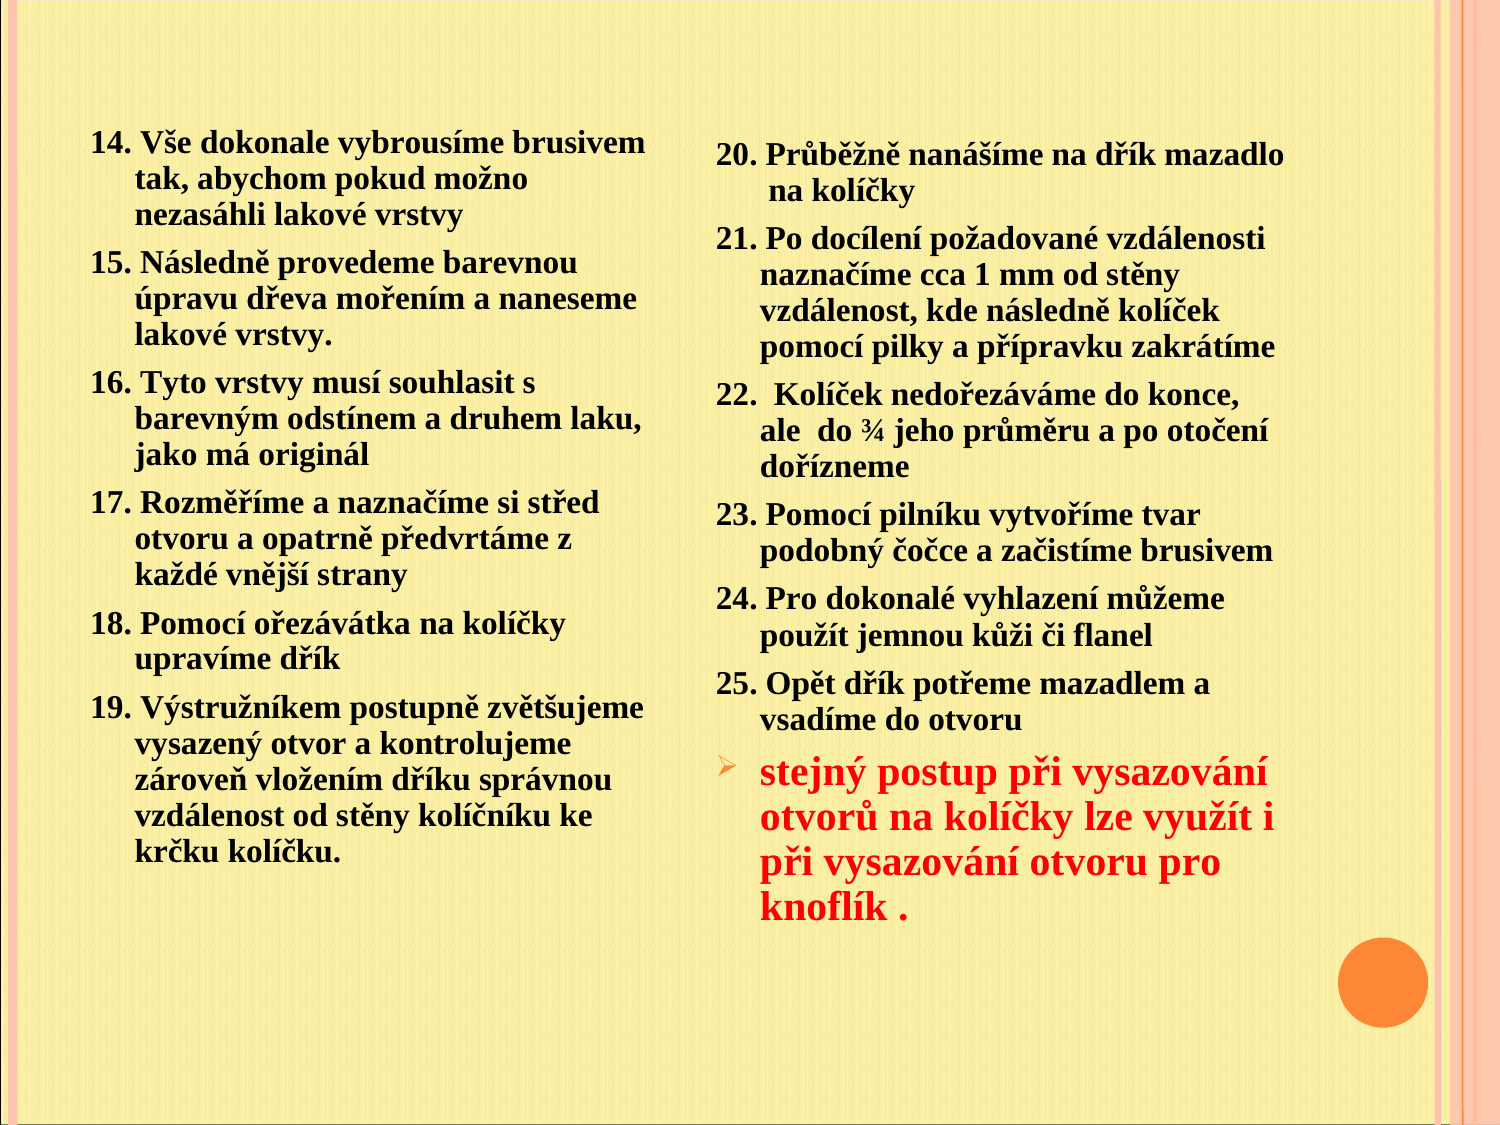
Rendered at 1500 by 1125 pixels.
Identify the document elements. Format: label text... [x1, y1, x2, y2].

text_box 14. Vše dokonale vybrousíme brusivem tak, abychom pokud možno nezasáhli lakové vrstvy 15. Následně provedeme barevnou úpravu dřeva mořením a naneseme lakové vrstvy. 16. Tyto vrstvy musí souhlasit s barevným odstínem a druhem laku, jako má originál 17. Rozměříme a naznačíme si střed otvoru a opatrně předvrtáme z každé vnější strany 18. Pomocí ořezávátka na kolíčky upravíme dřík 19. Výstružníkem postupně zvětšujeme vysazený otvor a kontrolujeme zároveň vložením dříku správnou vzdálenost od stěny kolíčníku ke krčku kolíčku. [75, 117, 676, 1013]
picture [1441, 0, 1449, 1125]
picture [18, 0, 1434, 1125]
picture [0, 0, 8, 1125]
text_box 20. Průběžně nanášíme na dřík mazadlo na kolíčky 21. Po docílení požadované vzdálenosti naznačíme cca 1 mm od stěny vzdálenost, kde následně kolíček pomocí pilky a přípravku zakrátíme 22. Kolíček nedořezáváme do konce, ale do ¾ jeho průměru a po otočení dořízneme 23. Pomocí pilníku vytvoříme tvar podobný čočce a začistíme brusivem 24. Pro dokonalé vyhlazení můžeme použít jemnou kůži či flanel 25. Opět dřík potřeme mazadlem a vsadíme do otvoru stejný postup při vysazování otvorů na kolíčky lze využít i při vysazování otvoru pro knoflík . [700, 128, 1301, 1013]
